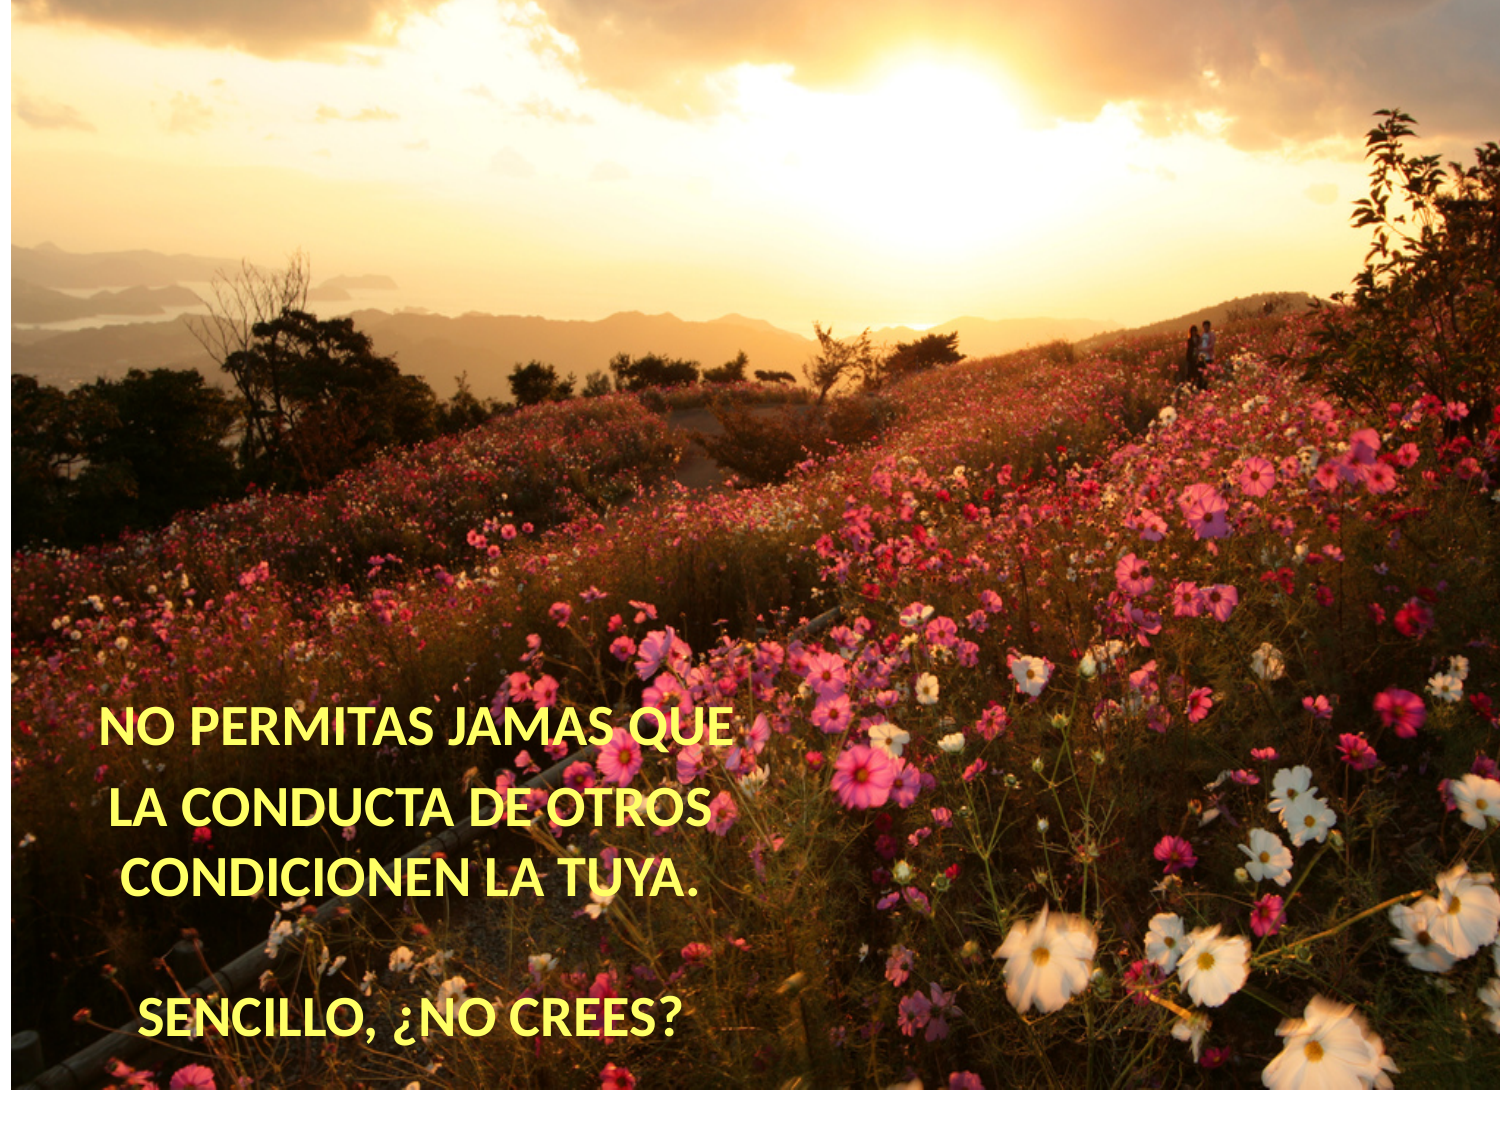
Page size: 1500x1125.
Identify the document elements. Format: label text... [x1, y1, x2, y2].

text_box NO PERMITAS JAMAS QUE LA CONDUCTA DE OTROS CONDICIONEN LA TUYA. SENCILLO, ¿NO CREES? [57, 625, 764, 1056]
picture [11, 0, 1500, 1090]
